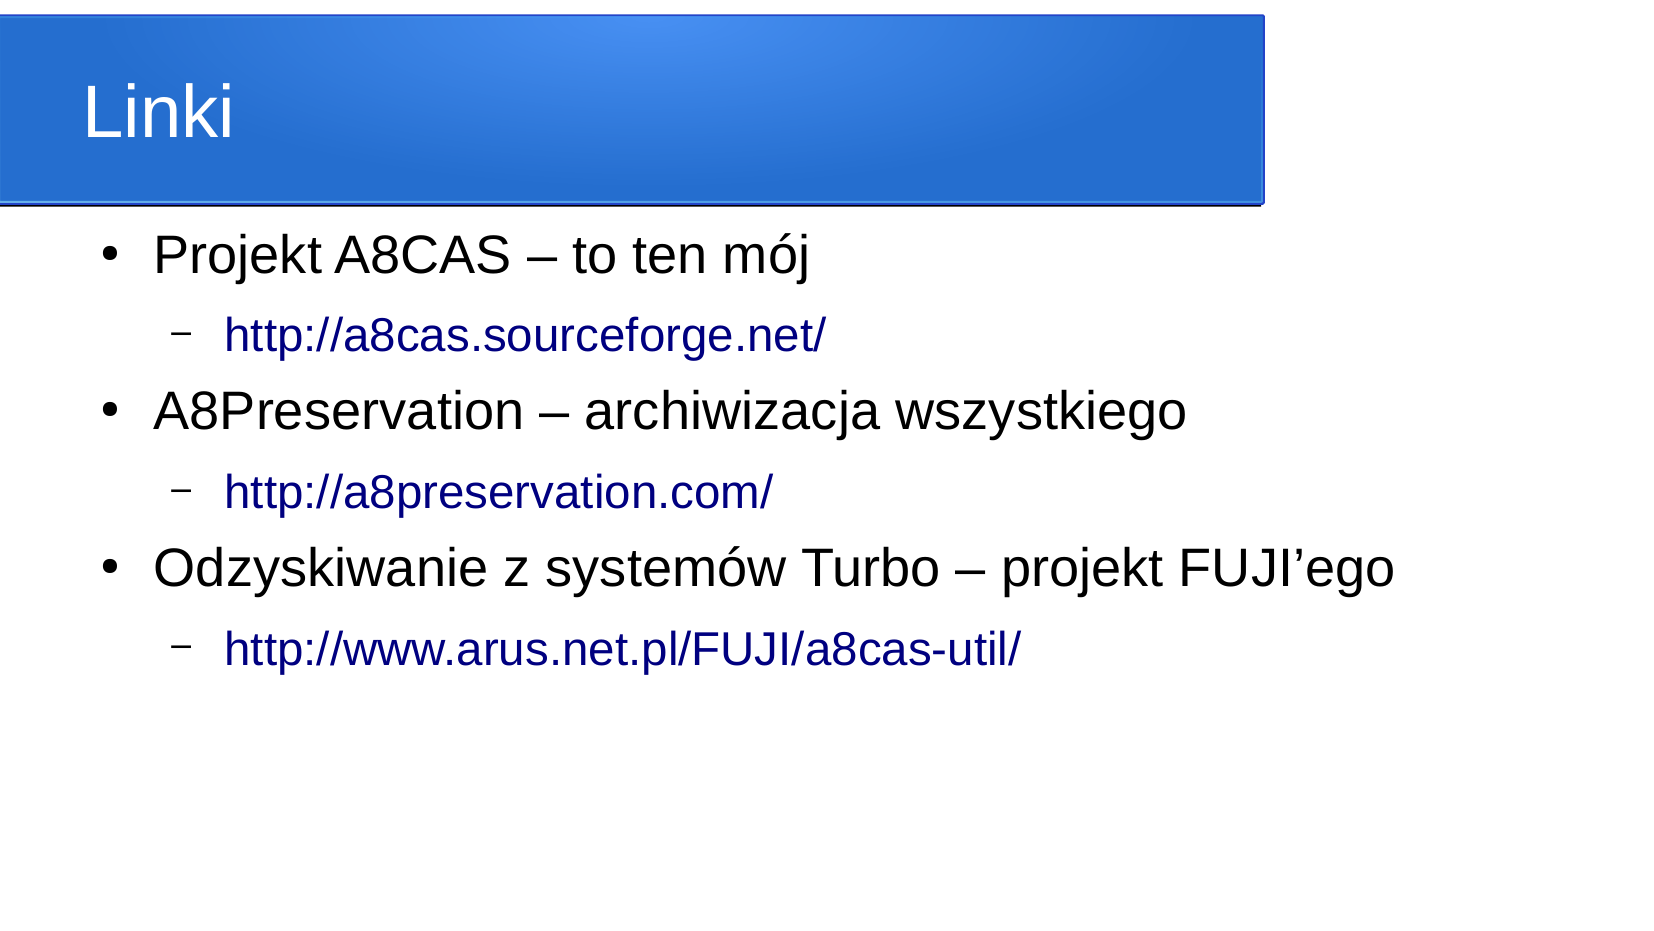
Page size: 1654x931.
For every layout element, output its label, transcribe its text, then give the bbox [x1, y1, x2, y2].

list Projekt A8CAS – to ten mój http://a8cas.sourceforge.net/ A8Preservation – archiwizacja wszystkiego http://a8preservation.com/ Odzyskiwanie z systemów Turbo – projekt FUJI’ego http://www.arus.net.pl/FUJI/a8cas-util/ [82, 224, 1571, 764]
title Linki [82, 35, 1235, 189]
